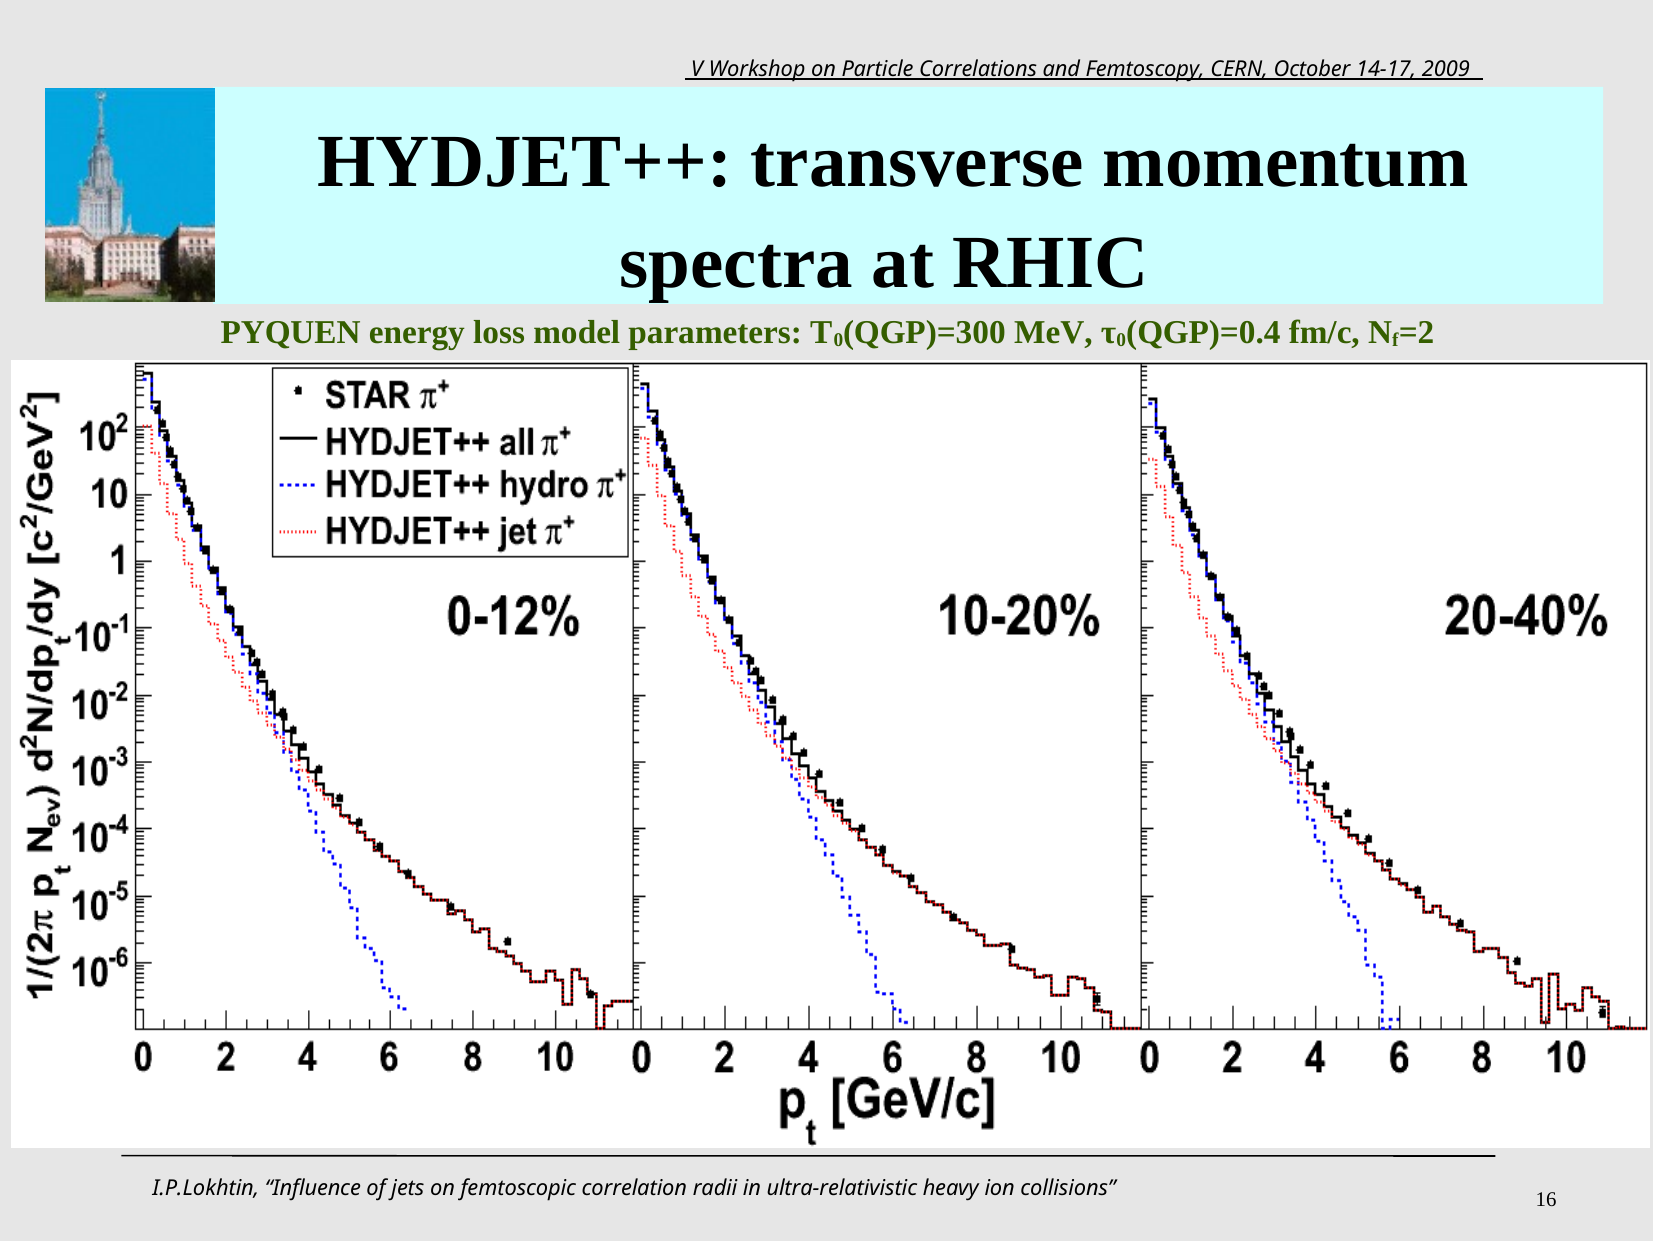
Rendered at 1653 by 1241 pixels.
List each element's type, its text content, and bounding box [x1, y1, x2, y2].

picture [11, 360, 1650, 1148]
title HYDJET++: transverse momentum spectra at RHIC [192, 91, 1596, 314]
text_box PYQUEN energy loss model parameters: T0(QGP)=300 MeV, τ0(QGP)=0.4 fm/c, Nf=2 [220, 313, 1563, 360]
picture [45, 90, 192, 302]
